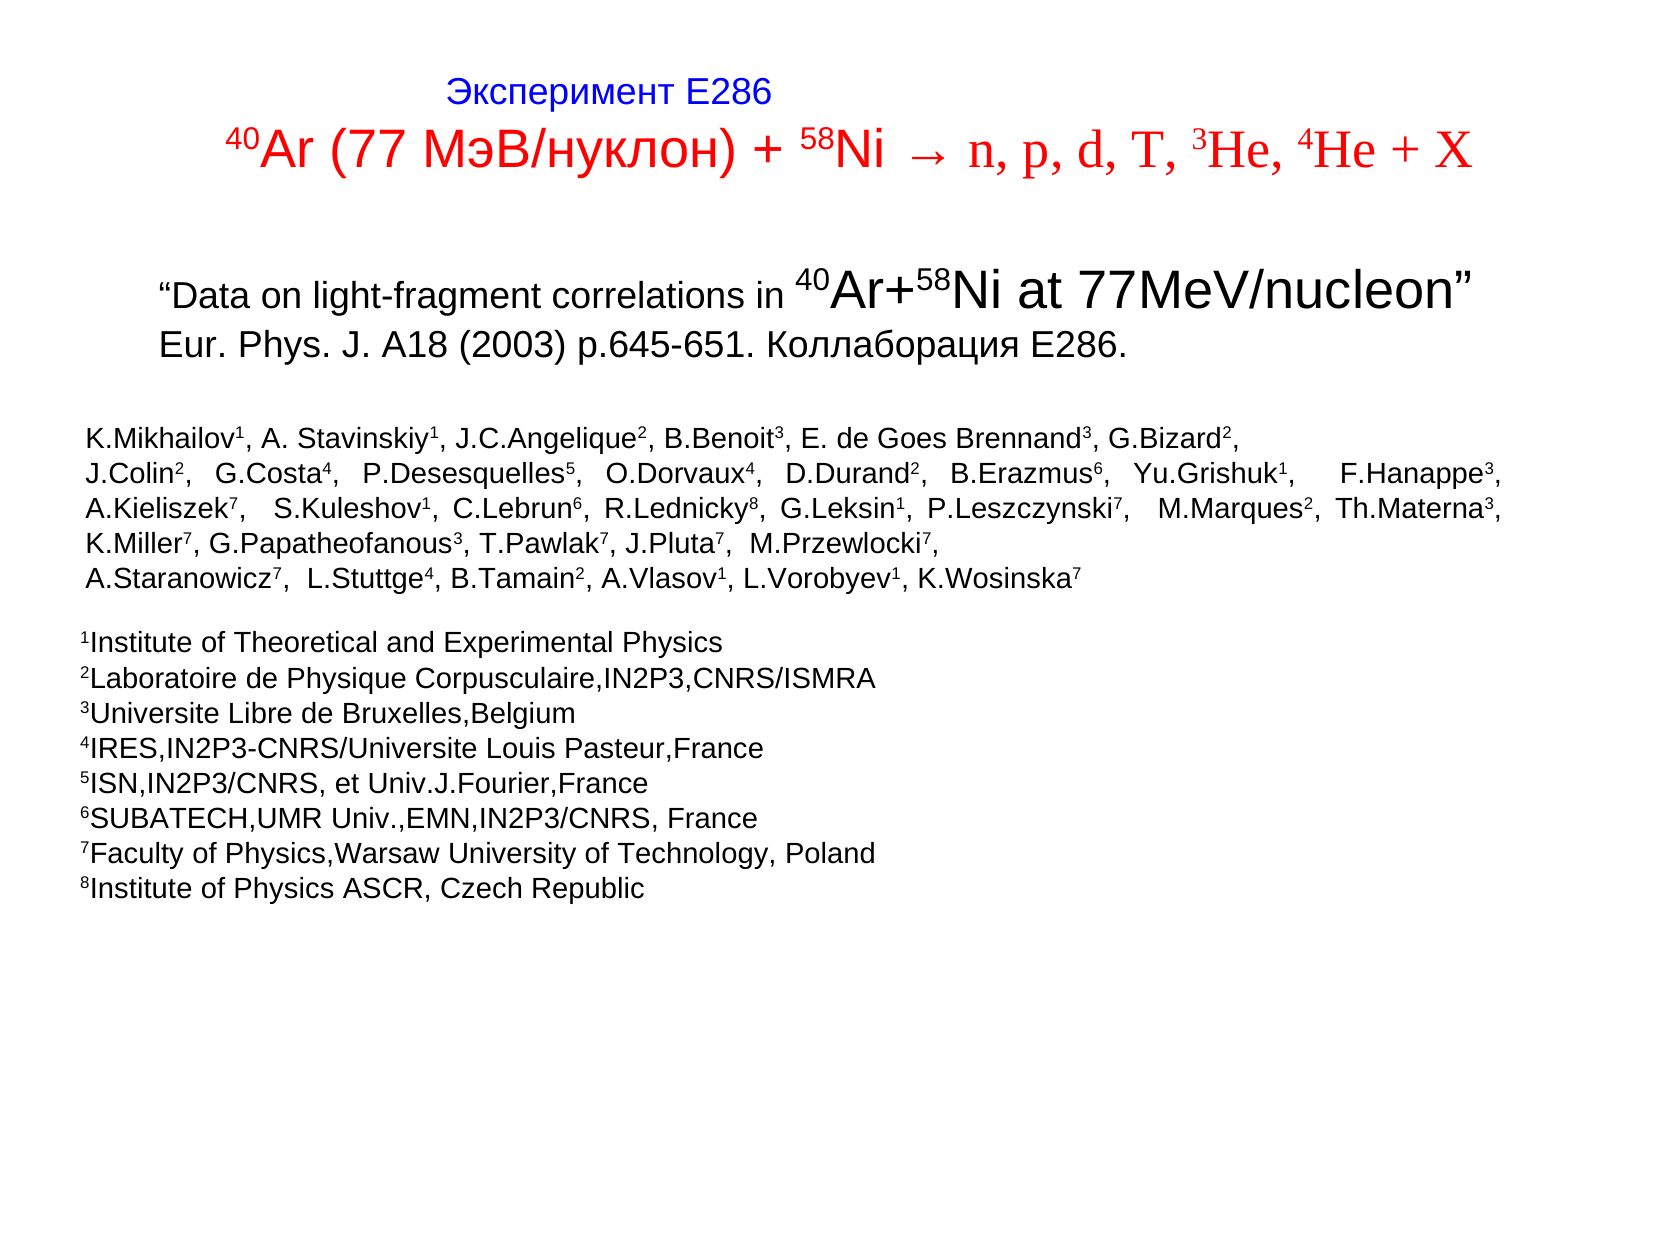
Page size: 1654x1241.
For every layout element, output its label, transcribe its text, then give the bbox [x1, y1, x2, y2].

text_box 1Institute of Theoretical and Experimental Physics 2Laboratoire de Physique Corpusculaire,IN2P3,CNRS/ISMRA 3Universite Libre de Bruxelles,Belgium 4IRES,IN2P3-CNRS/Universite Louis Pasteur,France 5ISN,IN2P3/CNRS, et Univ.J.Fourier,France 6SUBATECH,UMR Univ.,EMN,IN2P3/CNRS, France 7Faculty of Physics,Warsaw University of Technology, Poland 8Institute of Physics ASCR, Czech Republic [80, 626, 886, 940]
text_box Эксперимент Е286 40Ar (77 МэВ/нуклон) + 58Ni → n, p, d, T, 3He, 4He + X [224, 71, 1474, 179]
text_box “Data on light-fragment correlations in 40Ar+58Ni at 77MeV/nucleon” Eur. Phys. J. A18 (2003) p.645-651. Коллаборация Е286. [158, 259, 1485, 366]
text_box K.Mikhailov1, A. Stavinskiy1, J.C.Angelique2, B.Benoit3, E. de Goes Brennand3, G.Bizard2, J.Colin2, G.Costa4, P.Desesquelles5, O.Dorvaux4, D.Durand2, B.Erazmus6, Yu.Grishuk1, F.Hanappe3, A.Kieliszek7, S.Kuleshov1, C.Lebrun6, R.Lednicky8, G.Leksin1, P.Leszczynski7, M.Marques2, Th.Materna3, K.Miller7, G.Papatheofanous3, T.Pawlak7, J.Pluta7, M.Przewlocki7, A.Staranowicz7, L.Stuttge4, B.Tamain2, A.Vlasov1, L.Vorobyev1, K.Wosinska7 [85, 422, 1503, 630]
